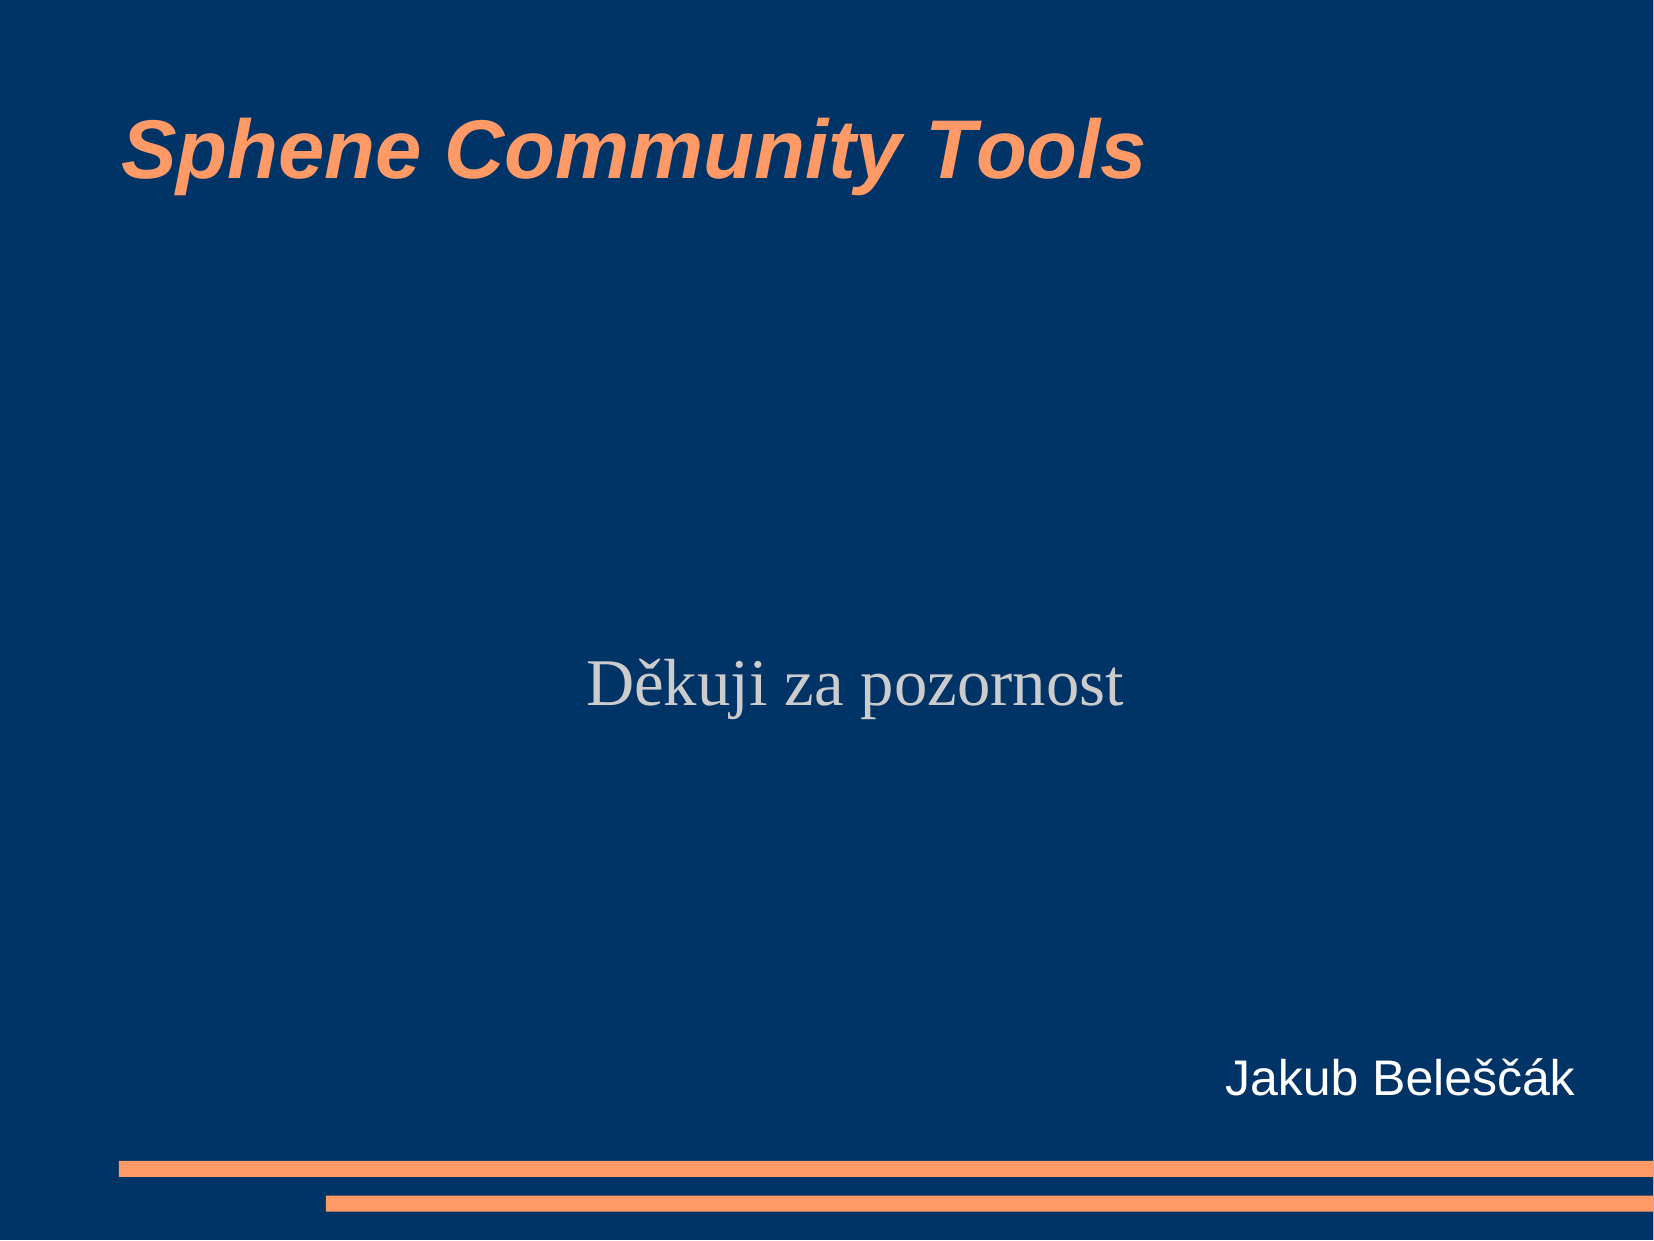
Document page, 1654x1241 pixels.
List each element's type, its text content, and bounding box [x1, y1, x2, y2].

title Sphene Community Tools [121, 46, 1534, 254]
text_box Jakub Beleščák [1225, 1050, 1576, 1106]
subtitle Děkuji za pozornost [135, 277, 1576, 1088]
